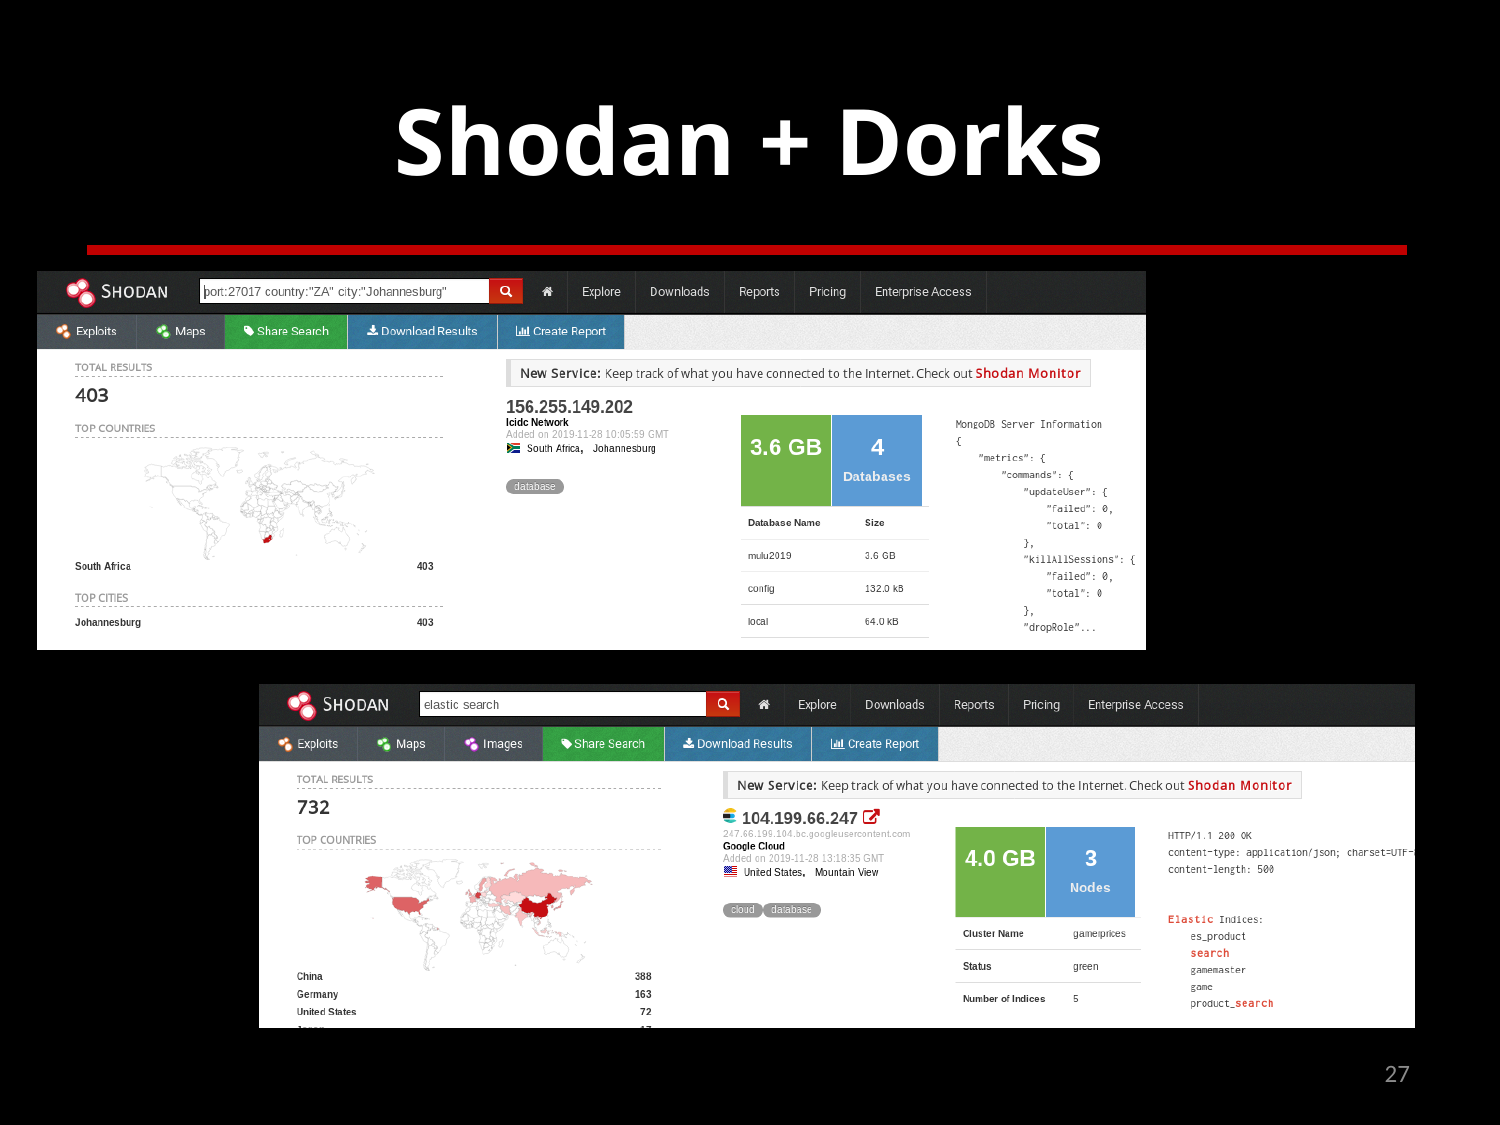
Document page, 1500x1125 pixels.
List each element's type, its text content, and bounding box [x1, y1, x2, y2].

slide_number <numéro> [1074, 1042, 1425, 1103]
title Shodan + Dorks [75, 45, 1425, 233]
picture [37, 271, 1146, 650]
picture [259, 684, 1415, 1028]
